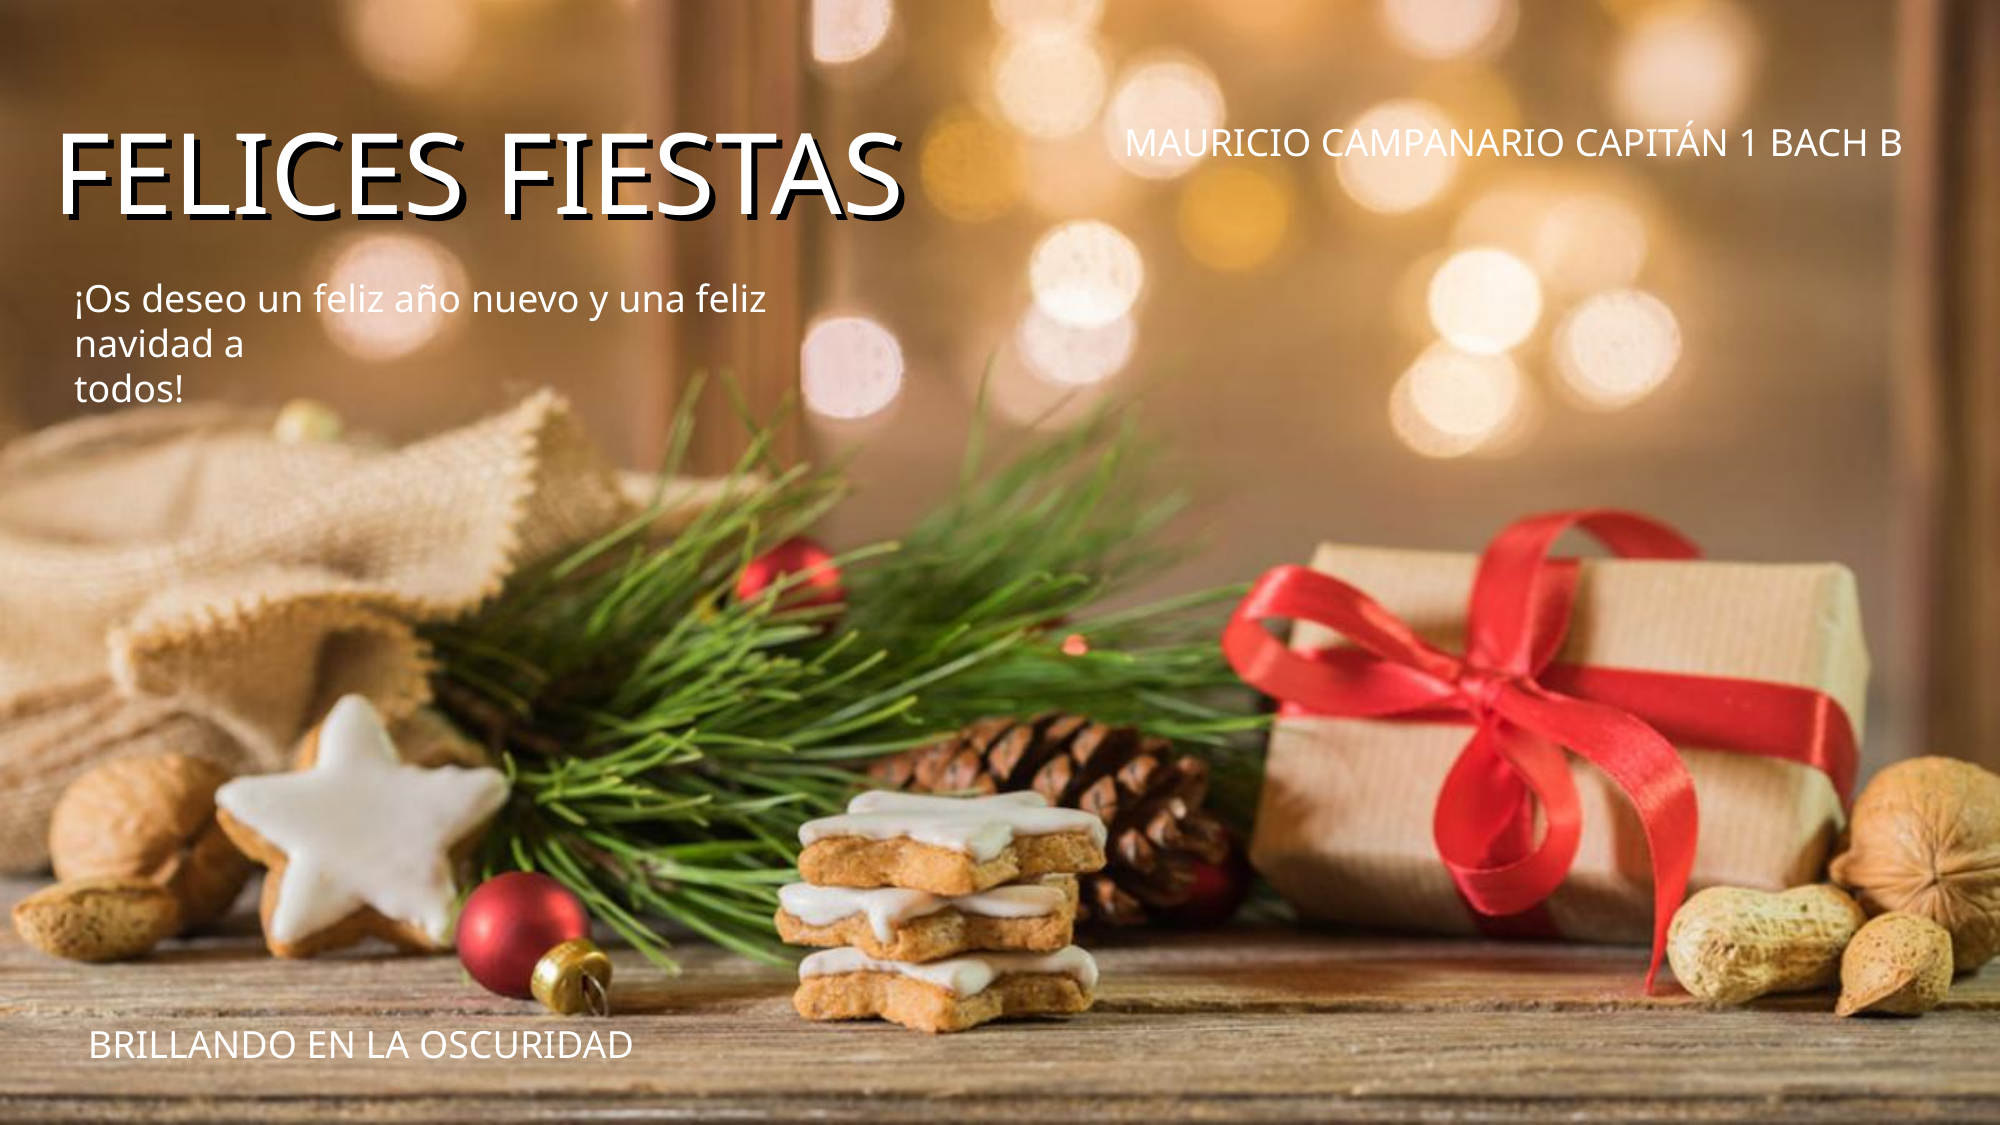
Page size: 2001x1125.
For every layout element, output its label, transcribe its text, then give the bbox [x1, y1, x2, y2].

text_box MAURICIO CAMPANARIO CAPITÁN 1 BACH B [1109, 111, 1937, 218]
picture [0, 0, 2000, 1125]
text_box BRILLANDO EN LA OSCURIDAD [72, 1013, 817, 1075]
text_box ¡Os deseo un feliz año nuevo y una feliz navidad a todos! [59, 266, 843, 373]
title FELICES FIESTAS [37, 35, 1238, 245]
